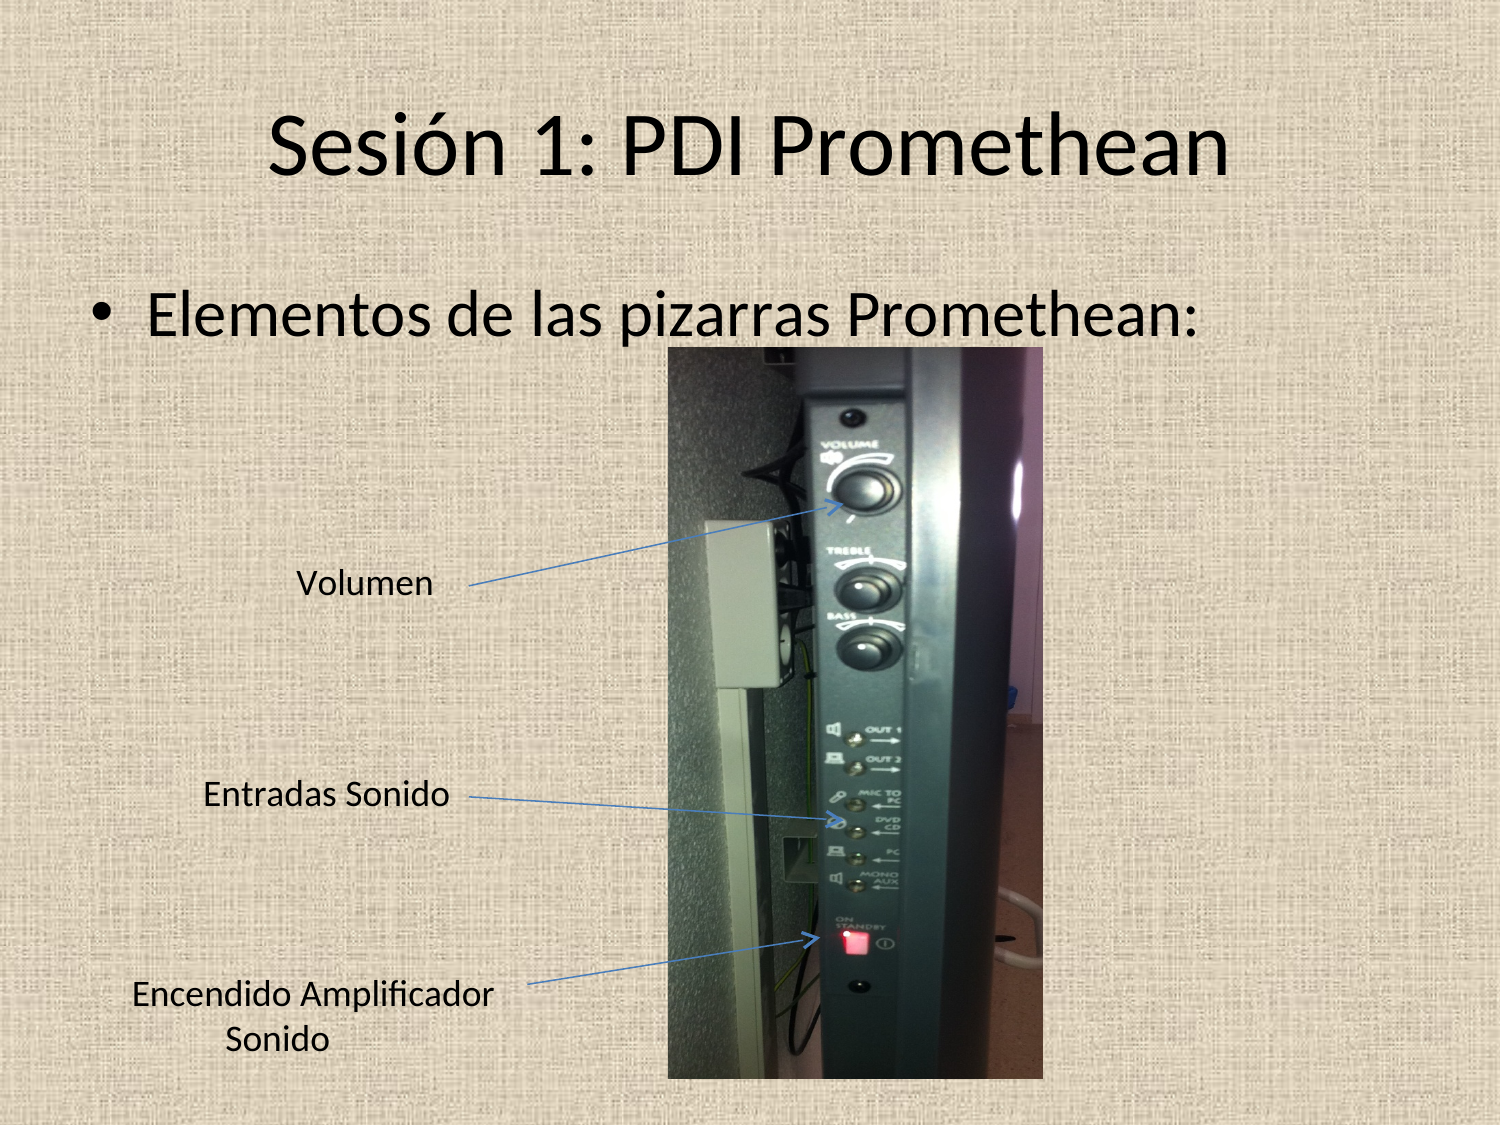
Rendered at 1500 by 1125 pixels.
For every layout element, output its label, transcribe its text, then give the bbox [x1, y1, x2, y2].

text_box Volumen [281, 550, 449, 612]
text_box Entradas Sonido [188, 761, 466, 823]
text_box Encendido Amplificador Sonido [117, 960, 515, 1067]
list Elementos de las pizarras Promethean: [75, 262, 1426, 1005]
picture [0, 0, 1500, 1125]
title Sesión 1: PDI Promethean [75, 45, 1426, 233]
